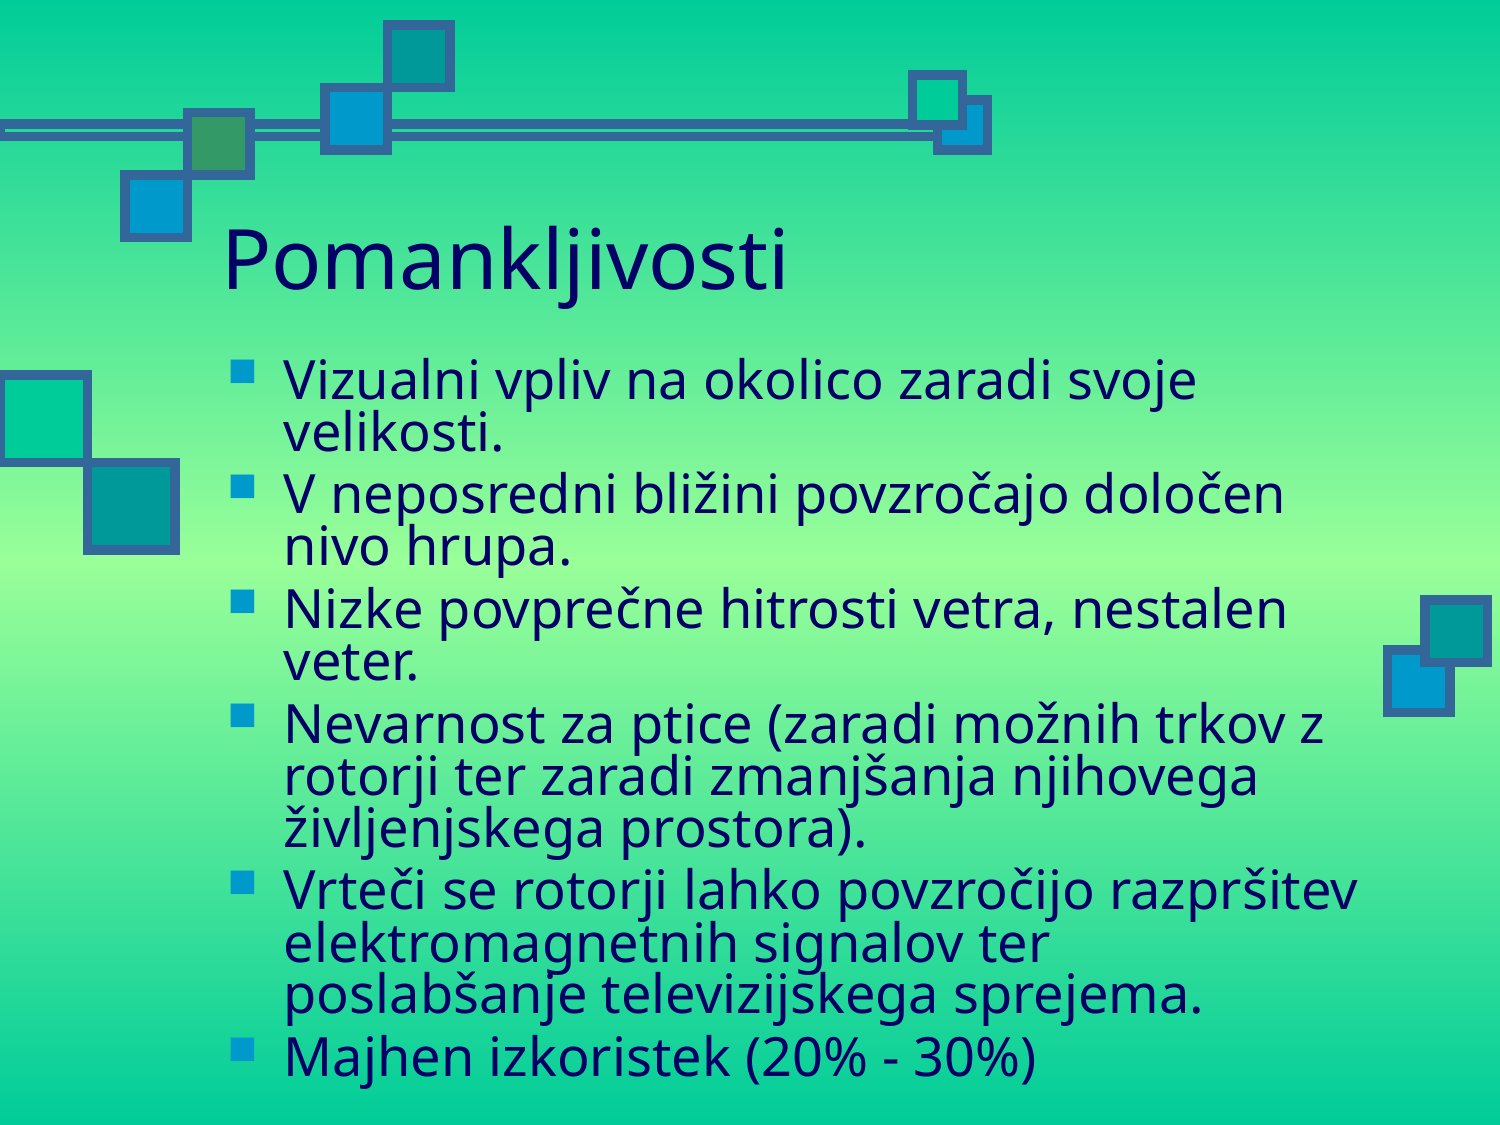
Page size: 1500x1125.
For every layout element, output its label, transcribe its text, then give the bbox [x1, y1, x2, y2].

list Vizualni vpliv na okolico zaradi svoje velikosti. V neposredni bližini povzročajo določen nivo hrupa. Nizke povprečne hitrosti vetra, nestalen veter. Nevarnost za ptice (zaradi možnih trkov z rotorji ter zaradi zmanjšanja njihovega življenjskega prostora). Vrteči se rotorji lahko povzročijo razpršitev elektromagnetnih signalov ter poslabšanje televizijskega sprejema. Majhen izkoristek (20% - 30%) [212, 350, 1375, 1013]
title Pomankljivosti [206, 137, 1369, 375]
